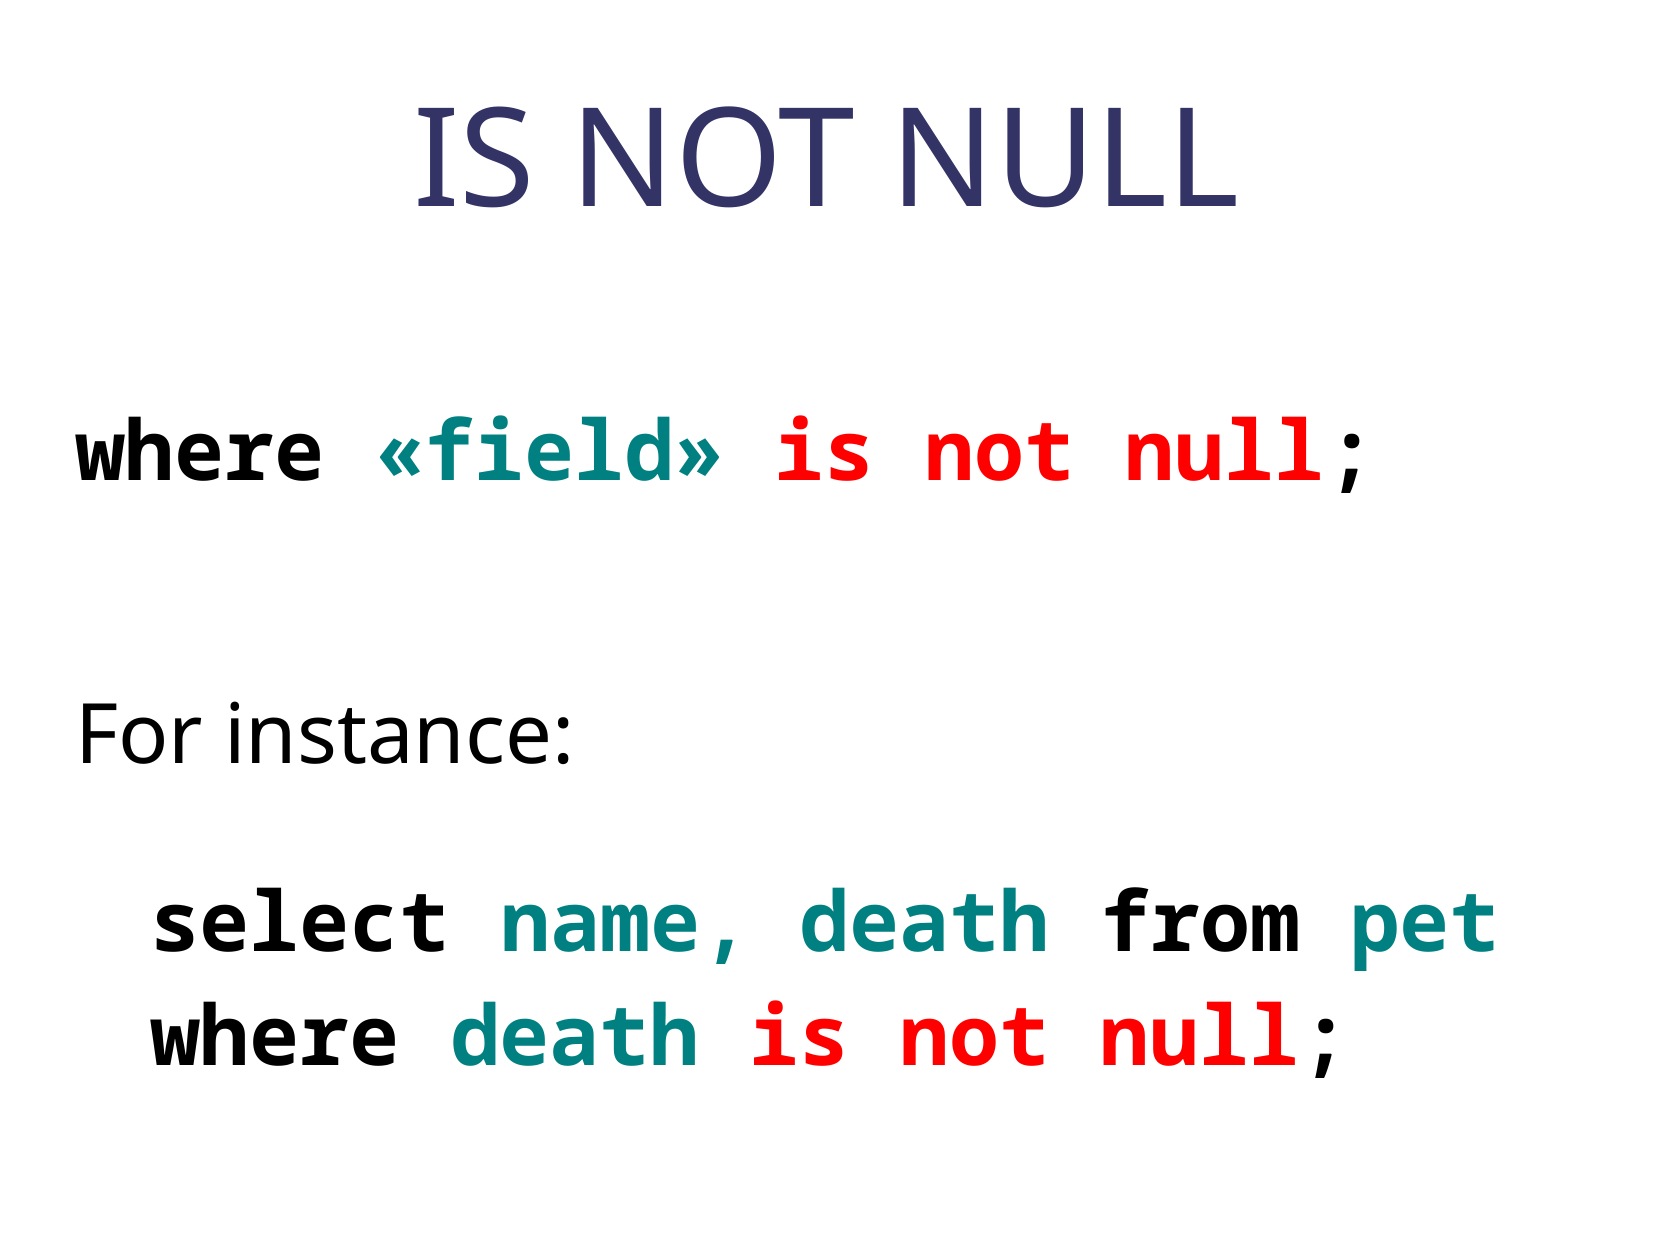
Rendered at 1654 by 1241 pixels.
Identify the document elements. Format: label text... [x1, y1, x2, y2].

subtitle where «field» is not null; [75, 391, 1613, 551]
title IS NOT NULL [82, 56, 1571, 250]
text_box select name, death from pet where death is not null; [150, 865, 1654, 1055]
text_box For instance: [75, 675, 1654, 865]
